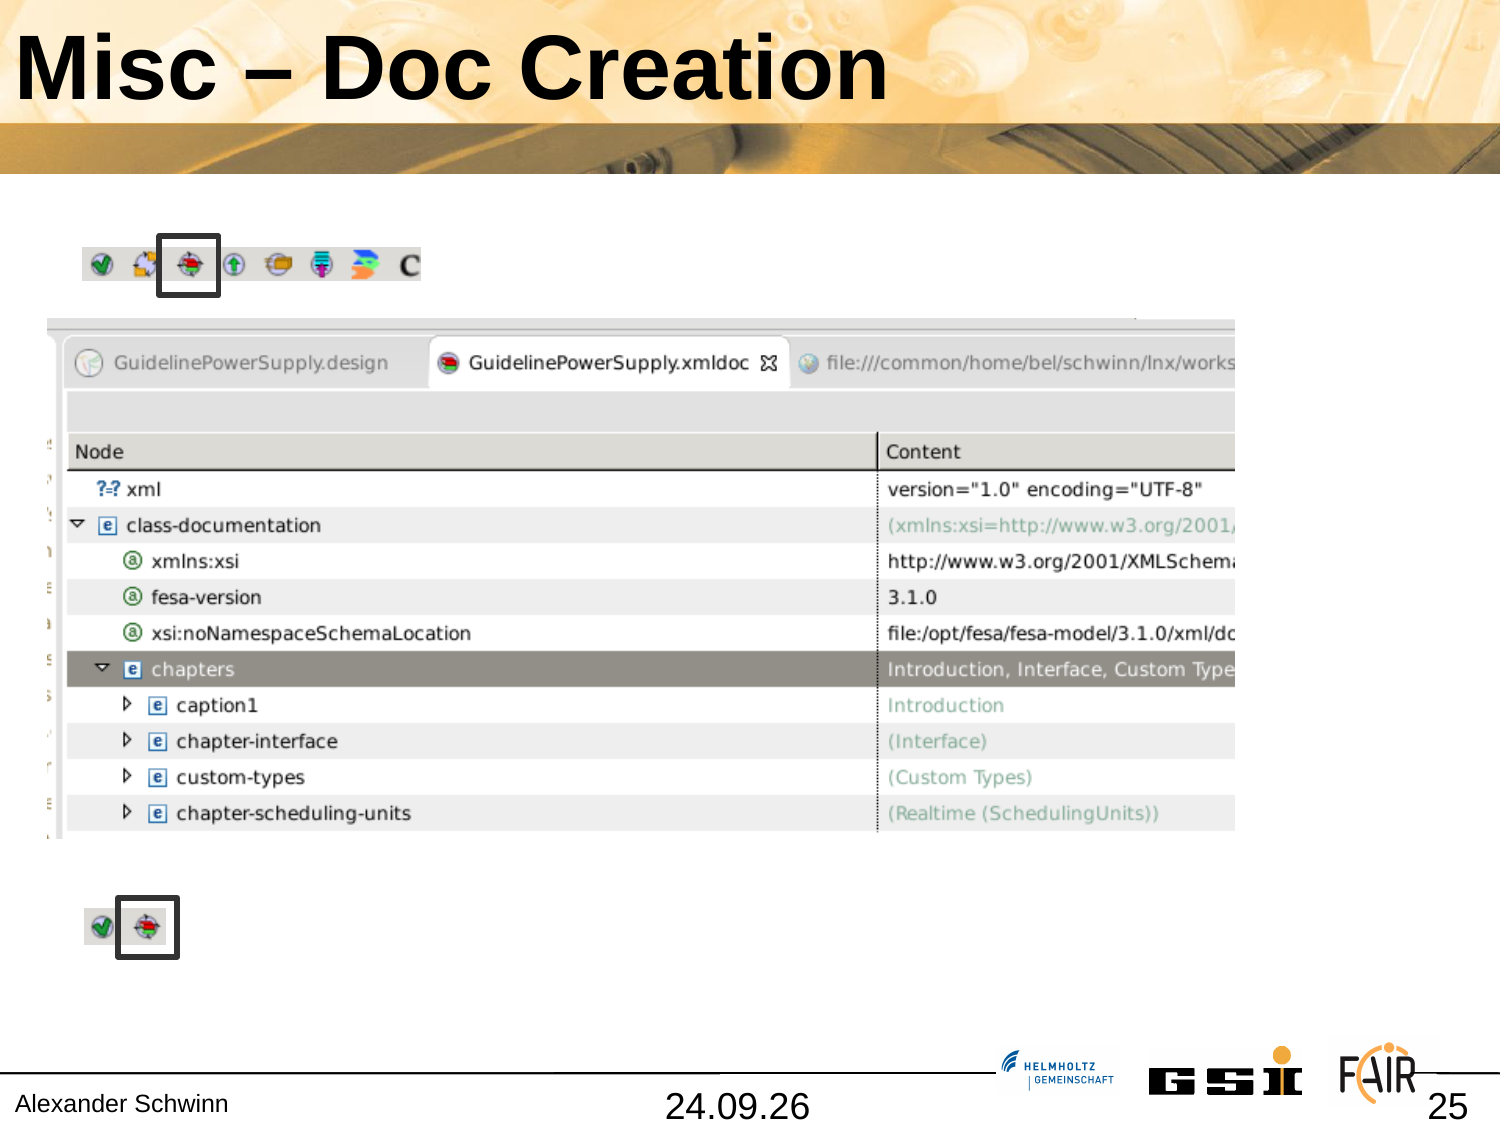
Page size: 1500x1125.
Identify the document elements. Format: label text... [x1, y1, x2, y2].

picture [1149, 1046, 1302, 1095]
picture [162, 247, 216, 281]
picture [82, 247, 156, 281]
picture [121, 908, 166, 945]
picture [221, 247, 421, 281]
title Misc – Doc Creation [0, 0, 1500, 126]
picture [84, 908, 115, 945]
picture [1328, 1034, 1439, 1106]
picture [0, 126, 1500, 175]
picture [996, 1046, 1121, 1095]
picture [47, 318, 1235, 839]
